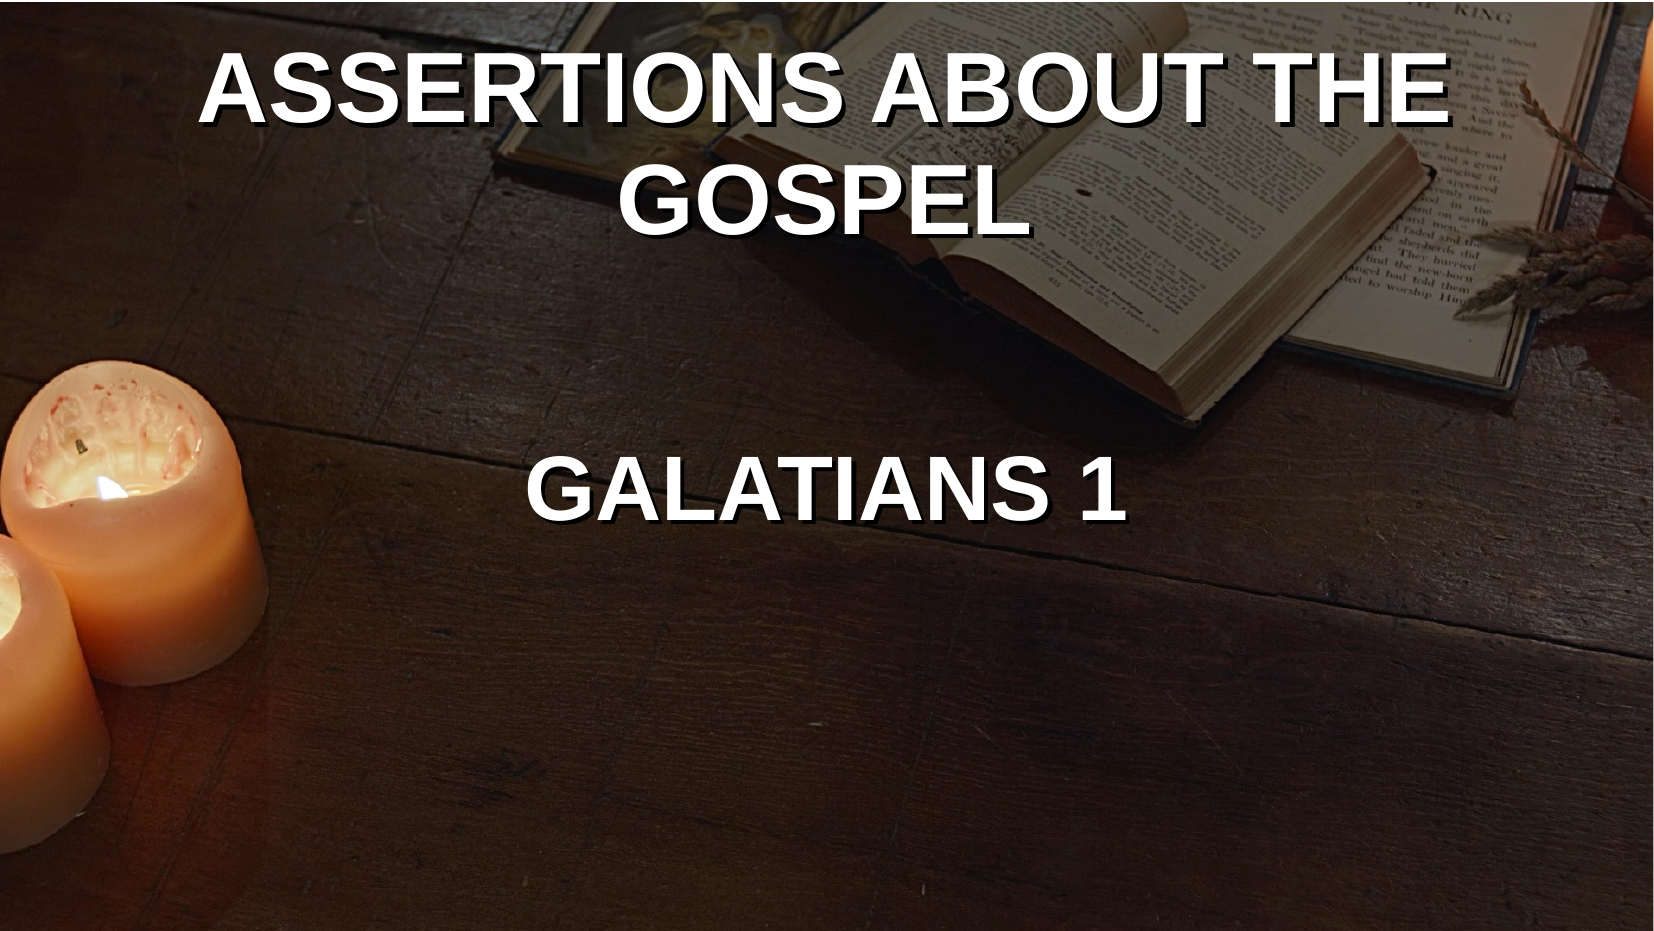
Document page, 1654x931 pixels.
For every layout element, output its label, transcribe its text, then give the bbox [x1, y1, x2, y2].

picture [0, 2, 1654, 931]
subtitle GALATIANS 1 [82, 270, 1571, 810]
title ASSERTIONS ABOUT THE GOSPEL [0, 31, 1651, 256]
